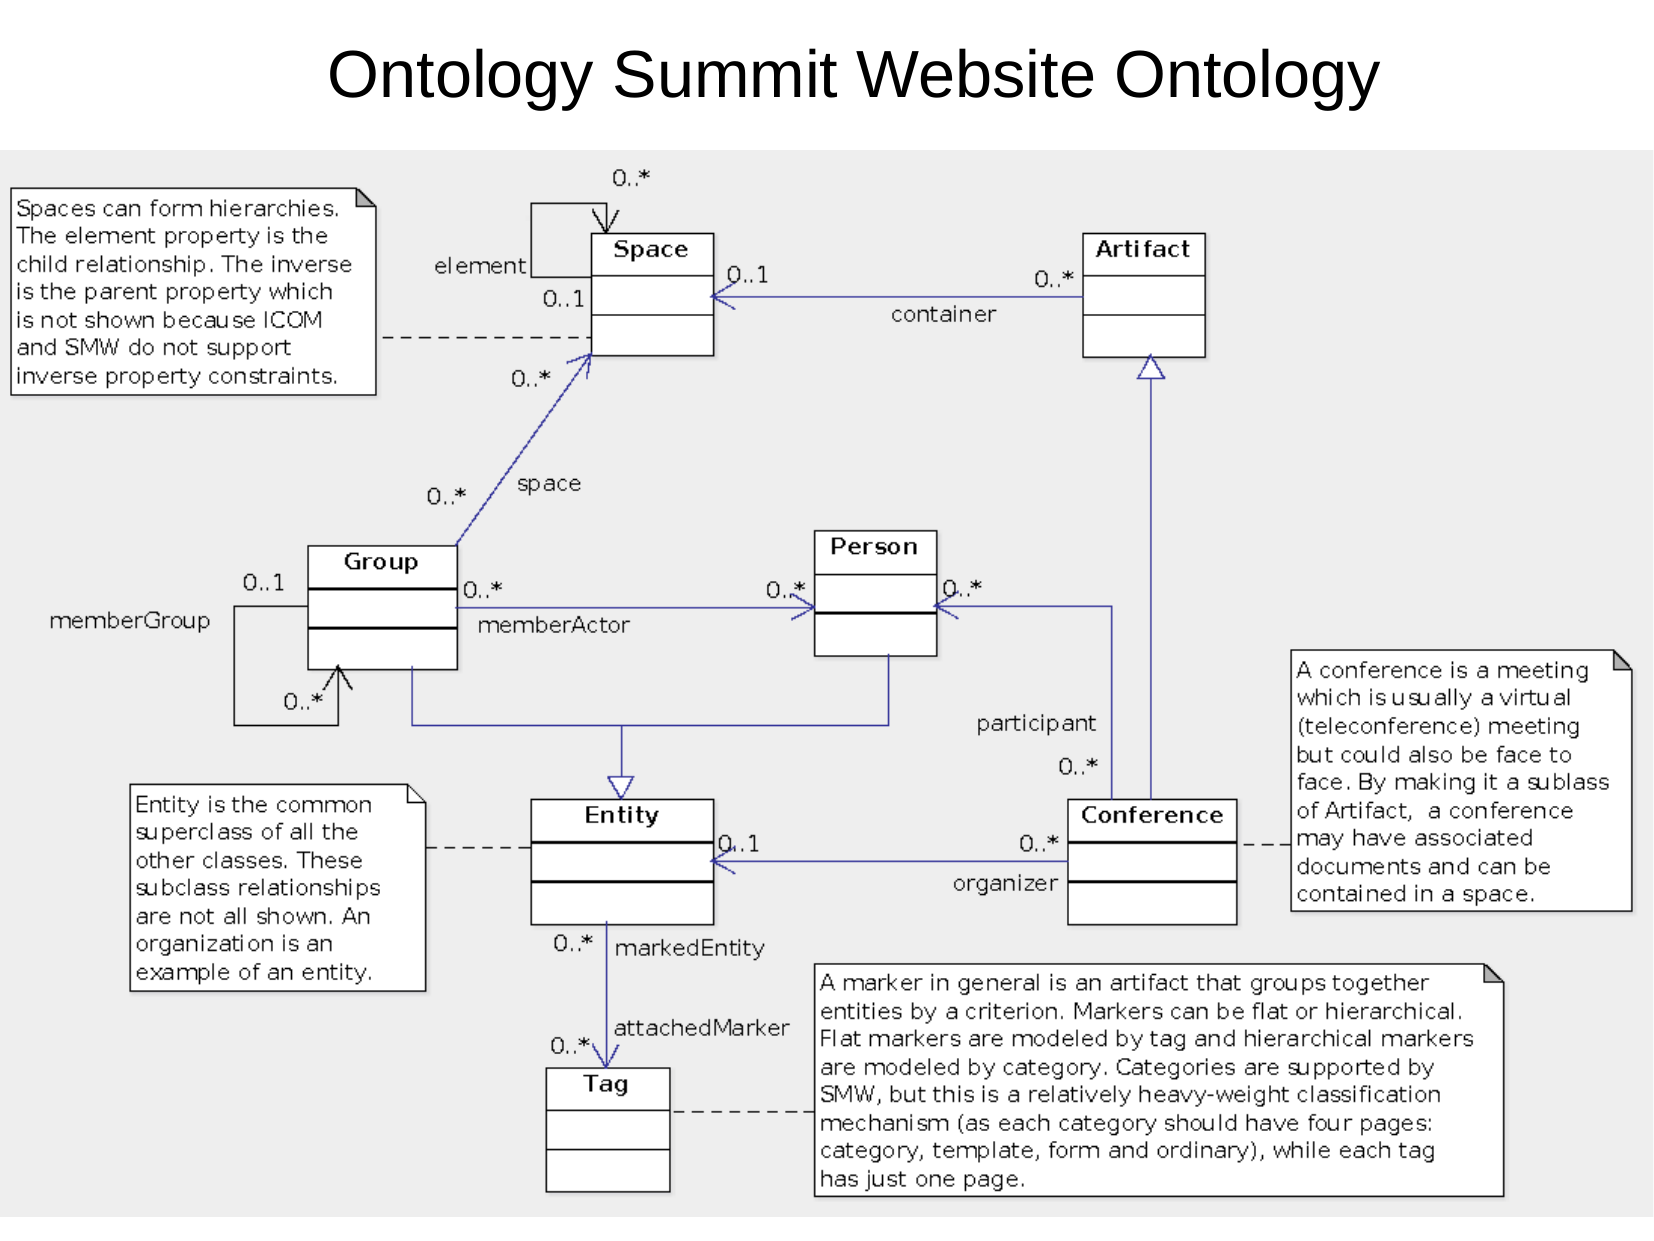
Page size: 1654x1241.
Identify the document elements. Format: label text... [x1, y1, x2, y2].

picture [0, 150, 1654, 1217]
text_box Ontology Summit Website Ontology [312, 30, 1400, 120]
